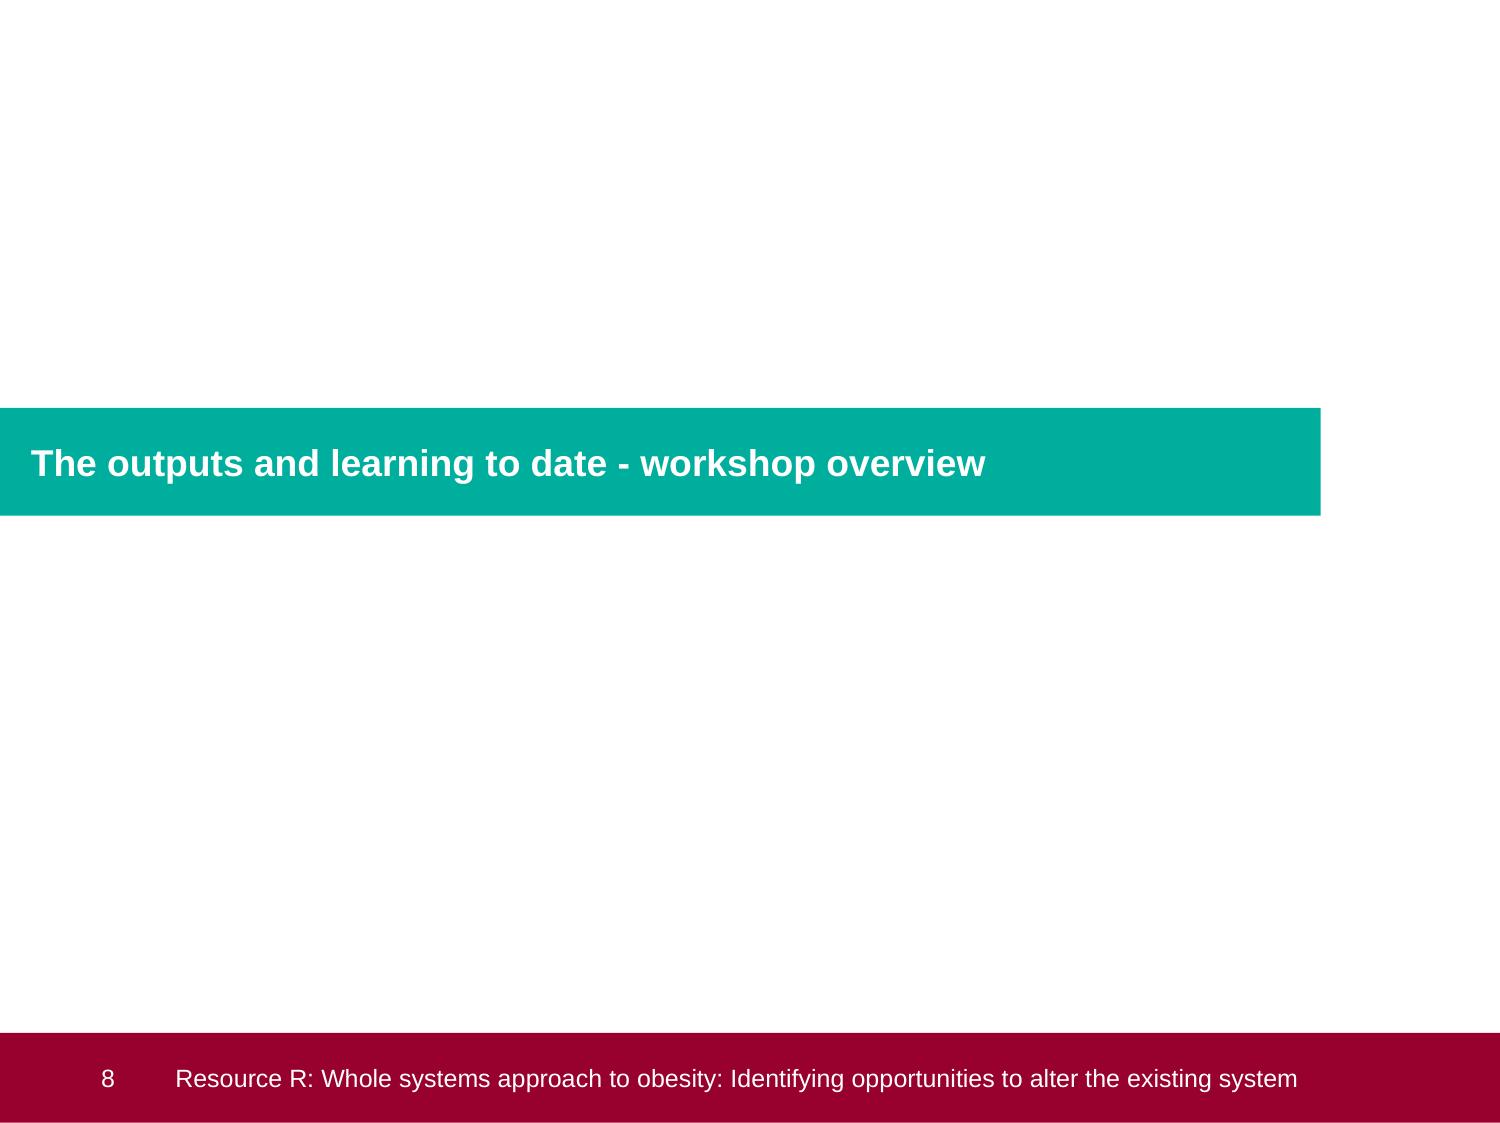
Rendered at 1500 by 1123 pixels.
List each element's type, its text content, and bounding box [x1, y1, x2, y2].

text_box Resource R: Whole systems approach to obesity: Identifying opportunities to alter the existing system [147, 1042, 1468, 1113]
list The outputs and learning to date - workshop overview [0, 407, 1321, 516]
text_box [0, 1032, 1500, 1123]
